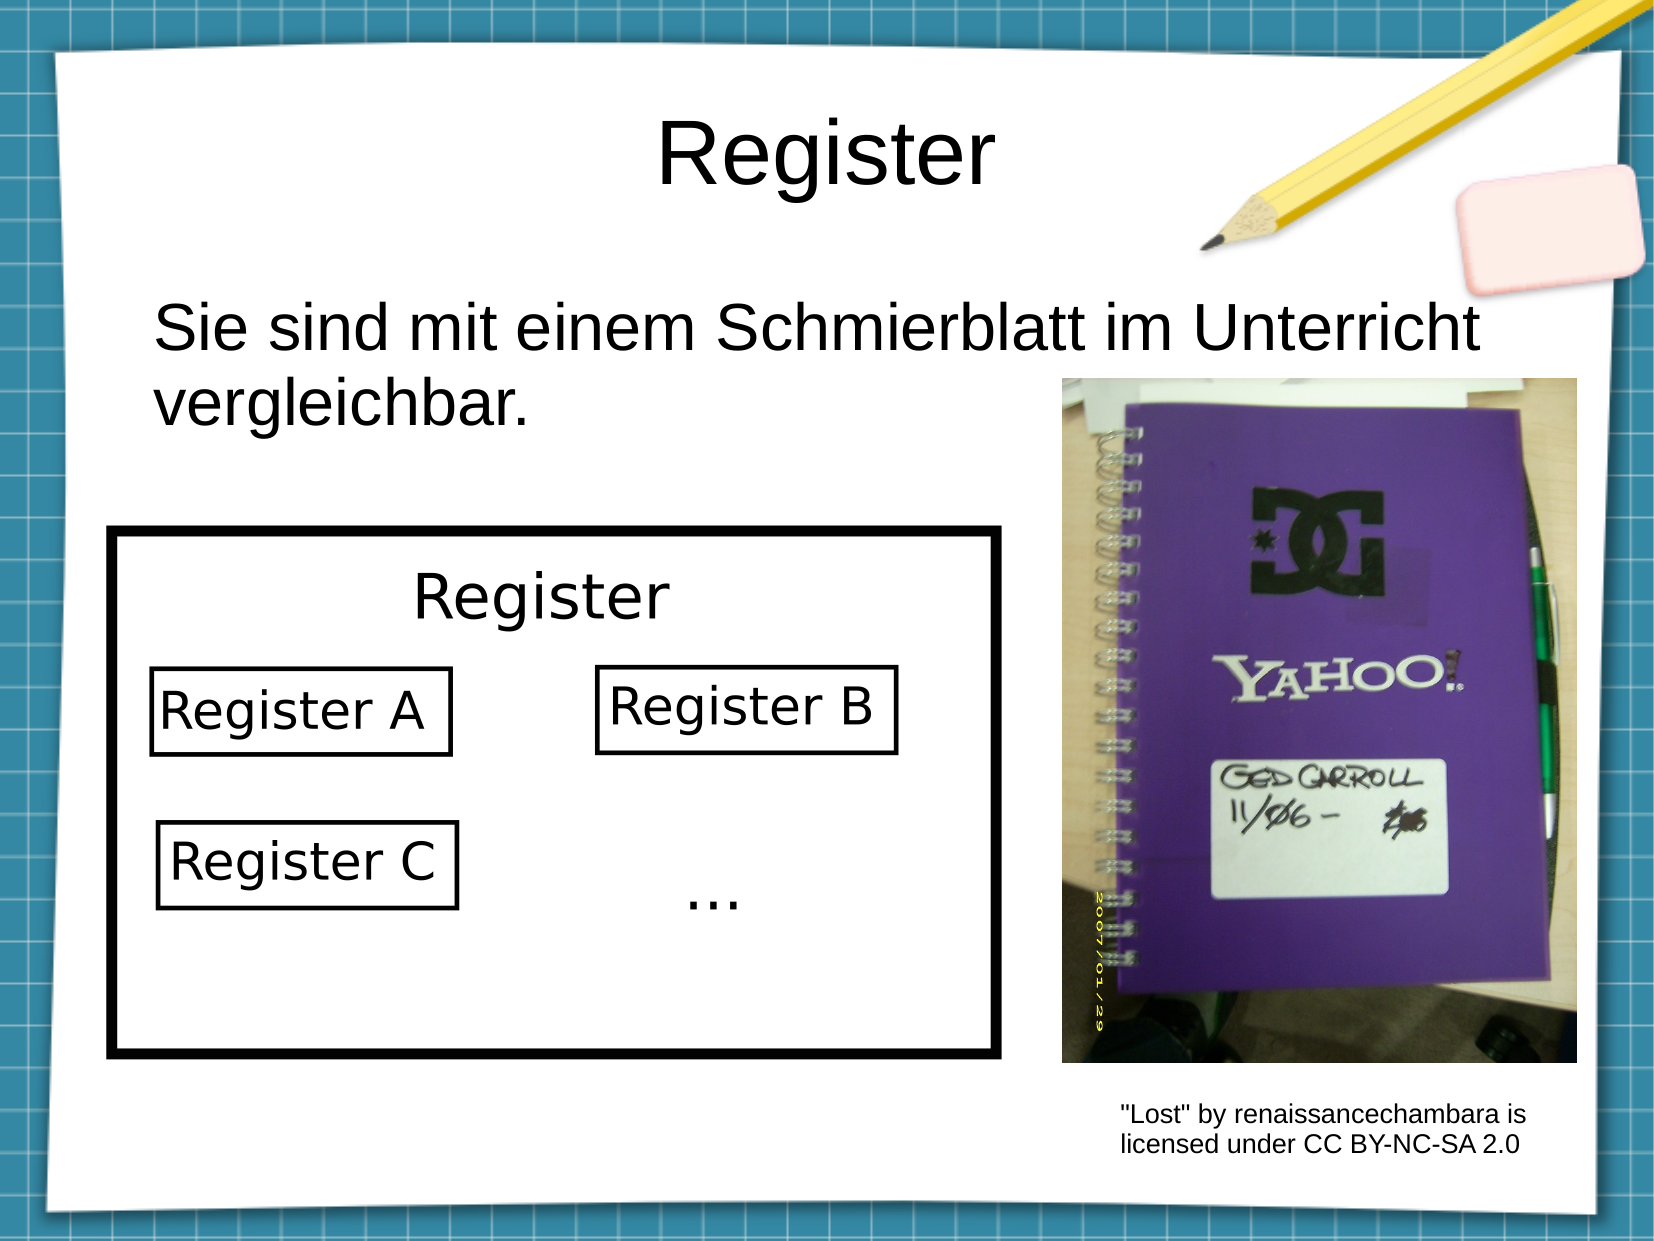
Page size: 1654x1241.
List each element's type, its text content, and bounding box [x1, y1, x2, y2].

title Register [82, 49, 1571, 257]
picture [0, 0, 1654, 1241]
list Sie sind mit einem Schmierblatt im Unterricht vergleichbar. [82, 290, 1571, 461]
text_box "Lost" by renaissancechambara is licensed under CC BY-NC-SA 2.0 [1105, 1091, 1543, 1167]
